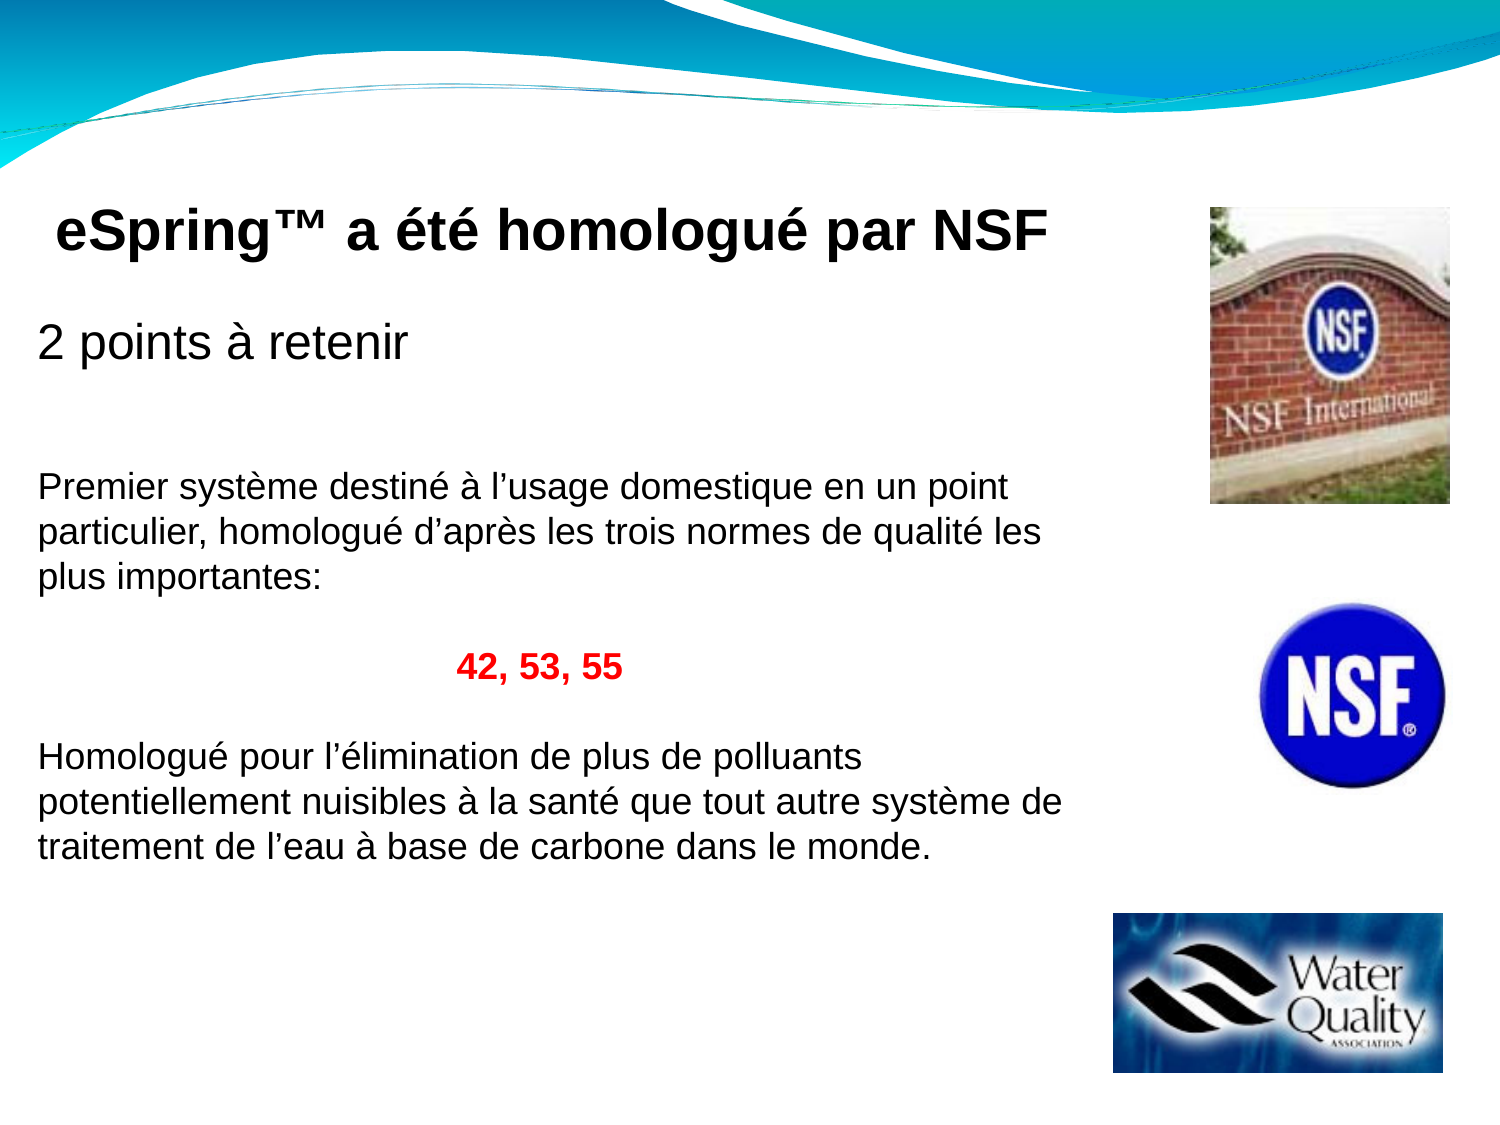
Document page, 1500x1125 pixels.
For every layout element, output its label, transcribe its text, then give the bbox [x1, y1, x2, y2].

text_box Premier système destiné à l’usage domestique en un point particulier, homologué d’après les trois normes de qualité les plus importantes: 42, 53, 55 Homologué pour l’élimination de plus de polluants potentiellement nuisibles à la santé que tout autre système de traitement de l’eau à base de carbone dans le monde. [22, 454, 1084, 925]
picture [1113, 914, 1443, 1073]
picture [1210, 208, 1450, 504]
text_box 2 points à retenir [22, 301, 473, 378]
text_box eSpring™ a été homologué par NSF [41, 184, 1164, 302]
picture [1253, 597, 1453, 795]
